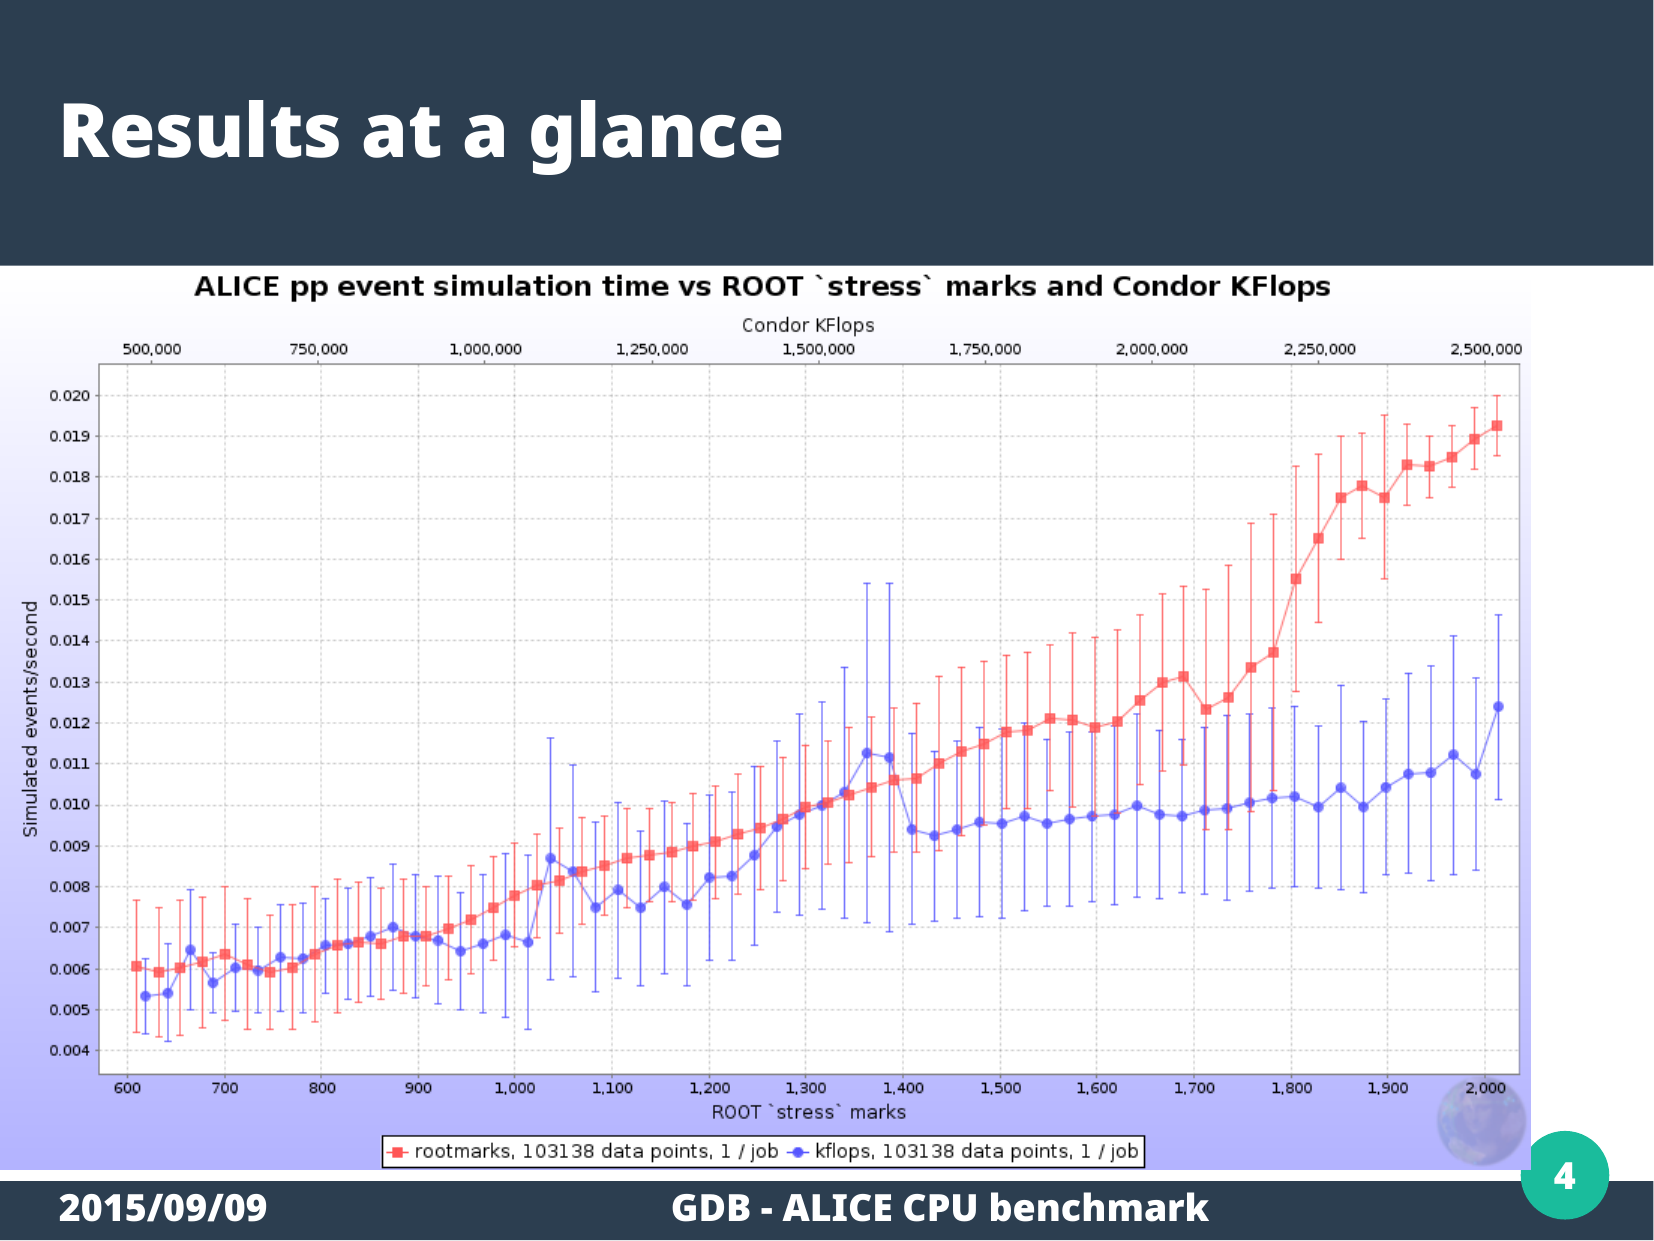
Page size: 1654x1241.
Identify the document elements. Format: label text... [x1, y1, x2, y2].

picture [0, 269, 1531, 1170]
title Results at a glance [59, 49, 1595, 207]
